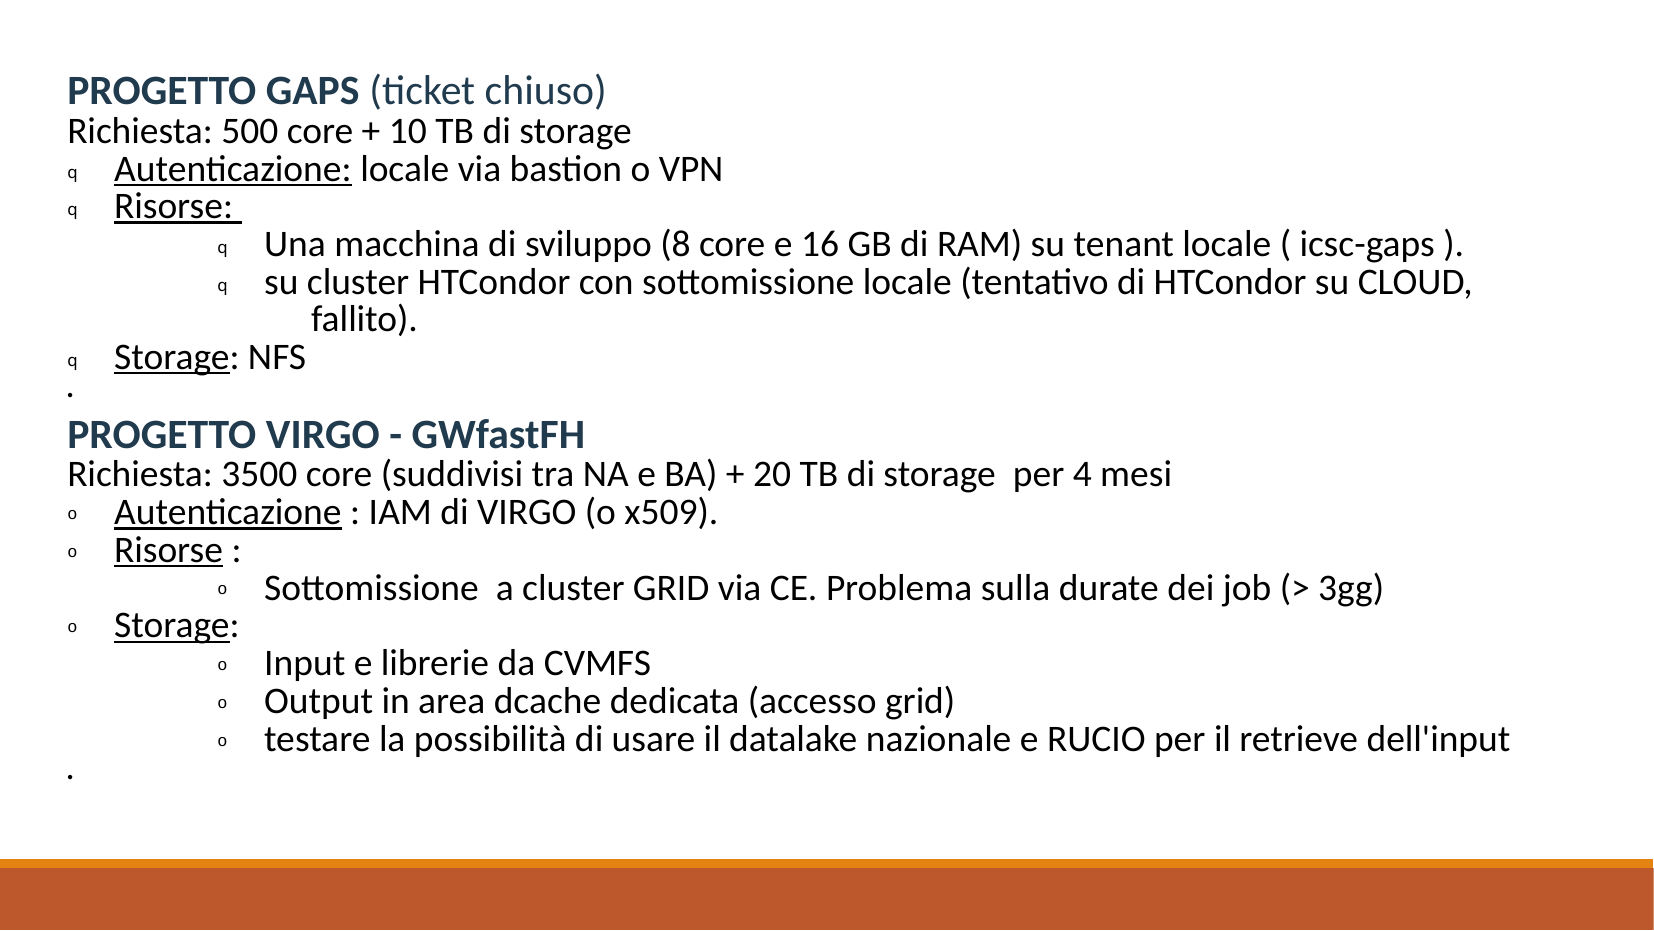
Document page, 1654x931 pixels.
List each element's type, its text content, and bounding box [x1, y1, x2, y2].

text_box PROGETTO GAPS (ticket chiuso) Richiesta: 500 core + 10 TB di storage Autenticazione: locale via bastion o VPN Risorse: Una macchina di sviluppo (8 core e 16 GB di RAM) su tenant locale ( icsc-gaps ). su cluster HTCondor con sottomissione locale (tentativo di HTCondor su CLOUD, fallito). Storage: NFS PROGETTO VIRGO - GWfastFH Richiesta: 3500 core (suddivisi tra NA e BA) + 20 TB di storage per 4 mesi Autenticazione : IAM di VIRGO (o x509). Risorse : Sottomissione a cluster GRID via CE. Problema sulla durate dei job (> 3gg) Storage: Input e librerie da CVMFS Output in area dcache dedicata (accesso grid) testare la possibilità di usare il datalake nazionale e RUCIO per il retrieve dell'input [52, 65, 1565, 931]
